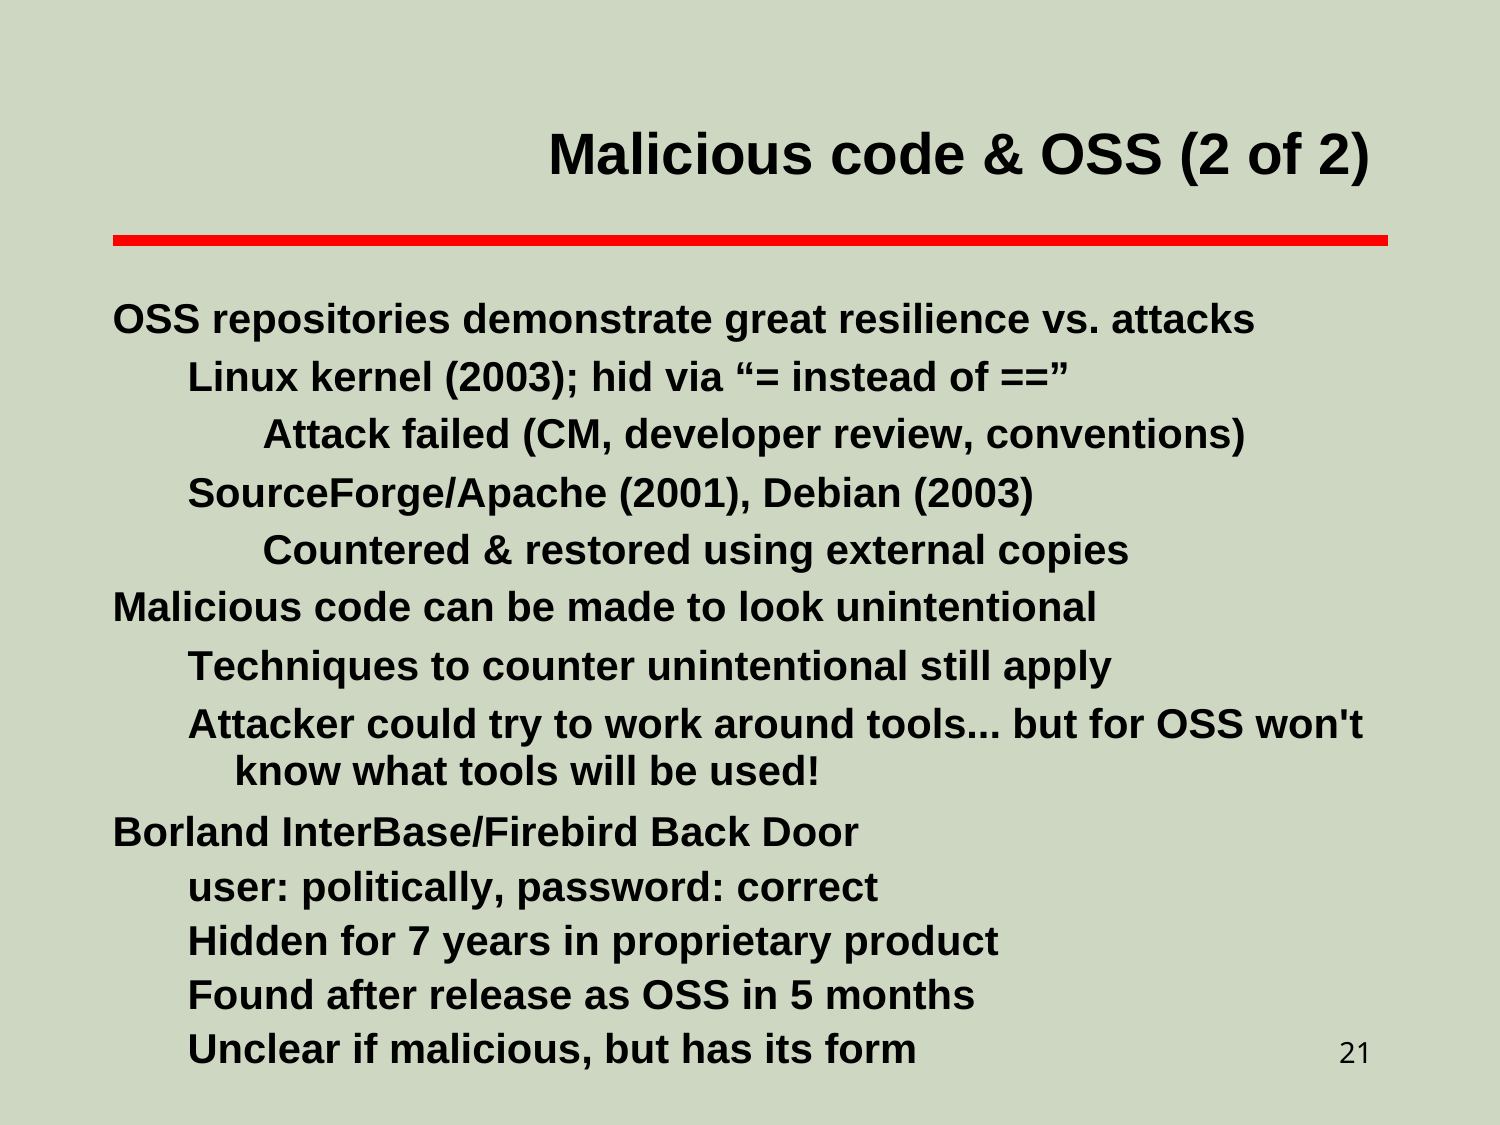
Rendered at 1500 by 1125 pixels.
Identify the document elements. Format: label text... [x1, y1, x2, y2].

title Malicious code & OSS (2 of 2) [337, 85, 1388, 224]
list OSS repositories demonstrate great resilience vs. attacks Linux kernel (2003); hid via “= instead of ==” Attack failed (CM, developer review, conventions) SourceForge/Apache (2001), Debian (2003) Countered & restored using external copies Malicious code can be made to look unintentional Techniques to counter unintentional still apply Attacker could try to work around tools... but for OSS won't know what tools will be used! Borland InterBase/Firebird Back Door user: politically, password: correct Hidden for 7 years in proprietary product Found after release as OSS in 5 months Unclear if malicious, but has its form [112, 299, 1388, 1111]
